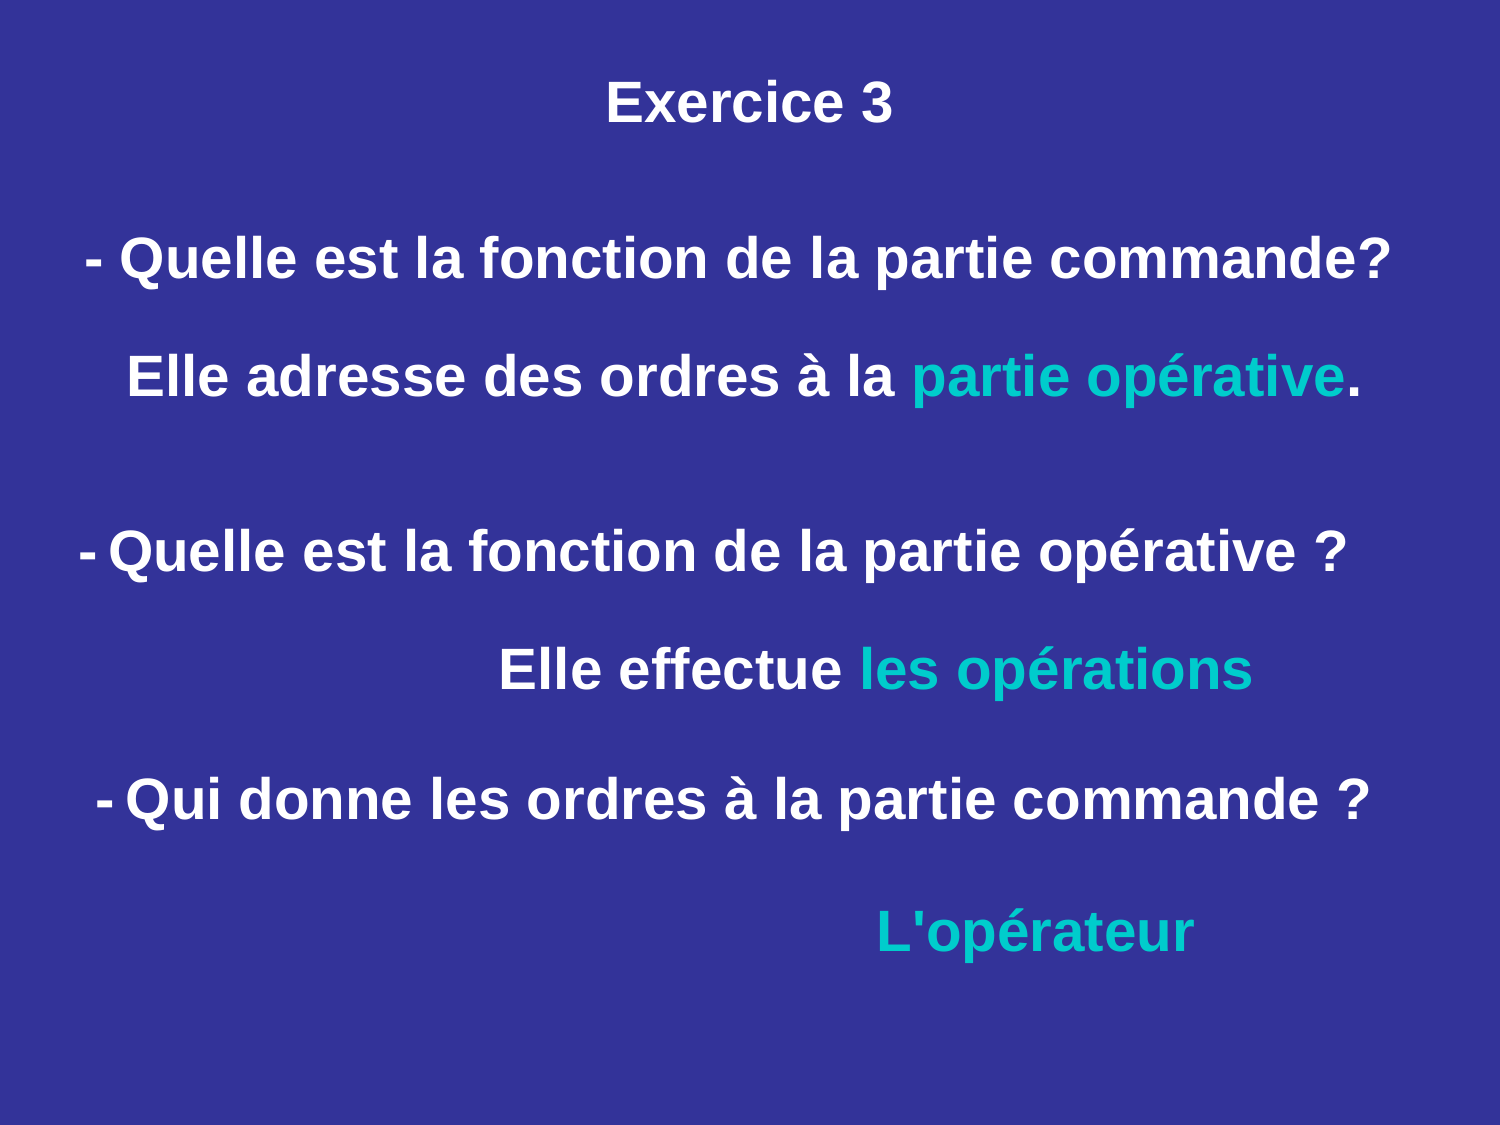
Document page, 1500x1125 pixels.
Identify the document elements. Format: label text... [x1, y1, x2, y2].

text_box - Quelle est la fonction de la partie opérative ? [47, 505, 1418, 591]
text_box Elle adresse des ordres à la partie opérative. [35, 330, 1465, 416]
text_box Elle effectue les opérations [484, 623, 1300, 709]
text_box - Quelle est la fonction de la partie commande? [59, 212, 1430, 299]
text_box L'opérateur [862, 885, 1241, 971]
text_box Exercice 3 [366, 56, 1134, 142]
text_box - Qui donne les ordres à la partie commande ? [64, 753, 1435, 839]
